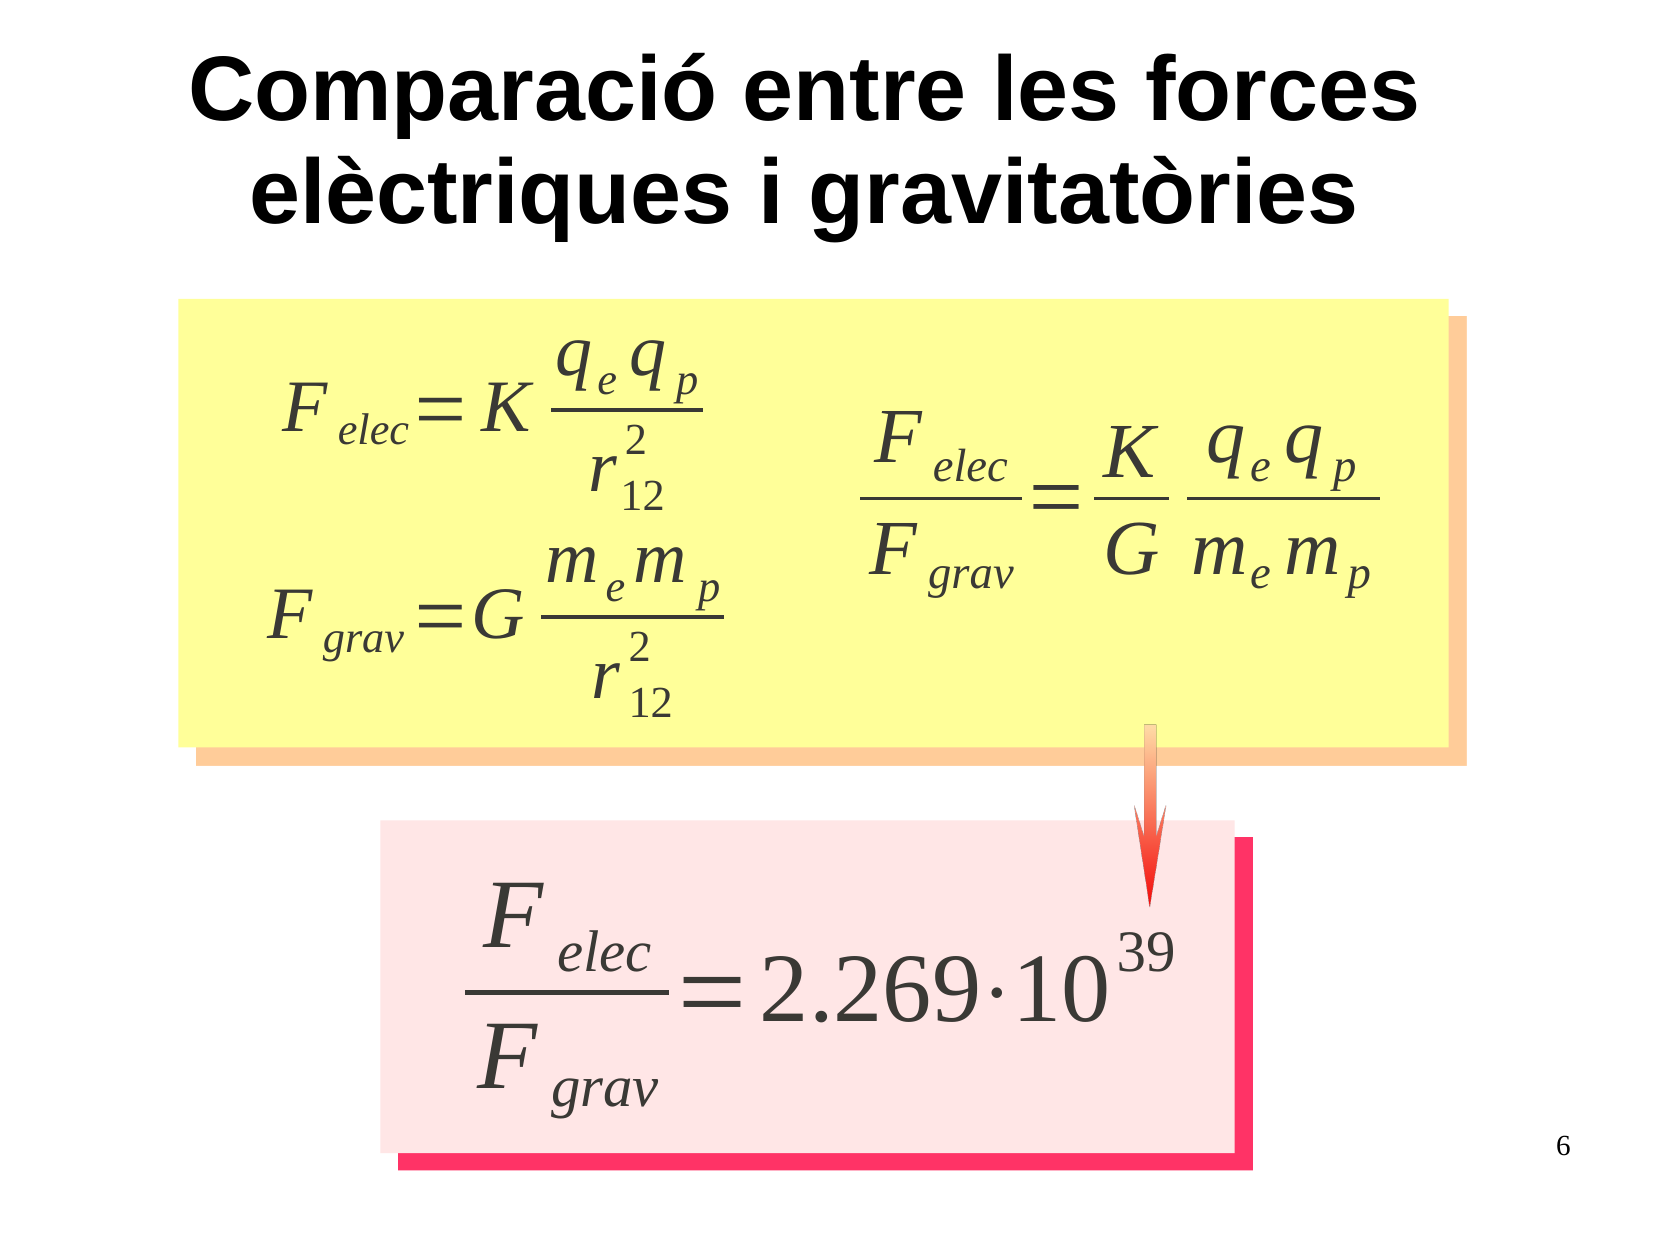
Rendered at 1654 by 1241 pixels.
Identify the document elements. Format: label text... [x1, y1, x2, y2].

picture [1123, 692, 1175, 925]
chart [244, 310, 746, 725]
text_box [380, 820, 1235, 1154]
chart [434, 861, 1199, 1122]
text_box [178, 298, 1449, 748]
text_box Comparació entre les forces elèctriques i gravitatòries [148, 30, 1462, 269]
chart [835, 394, 1401, 601]
